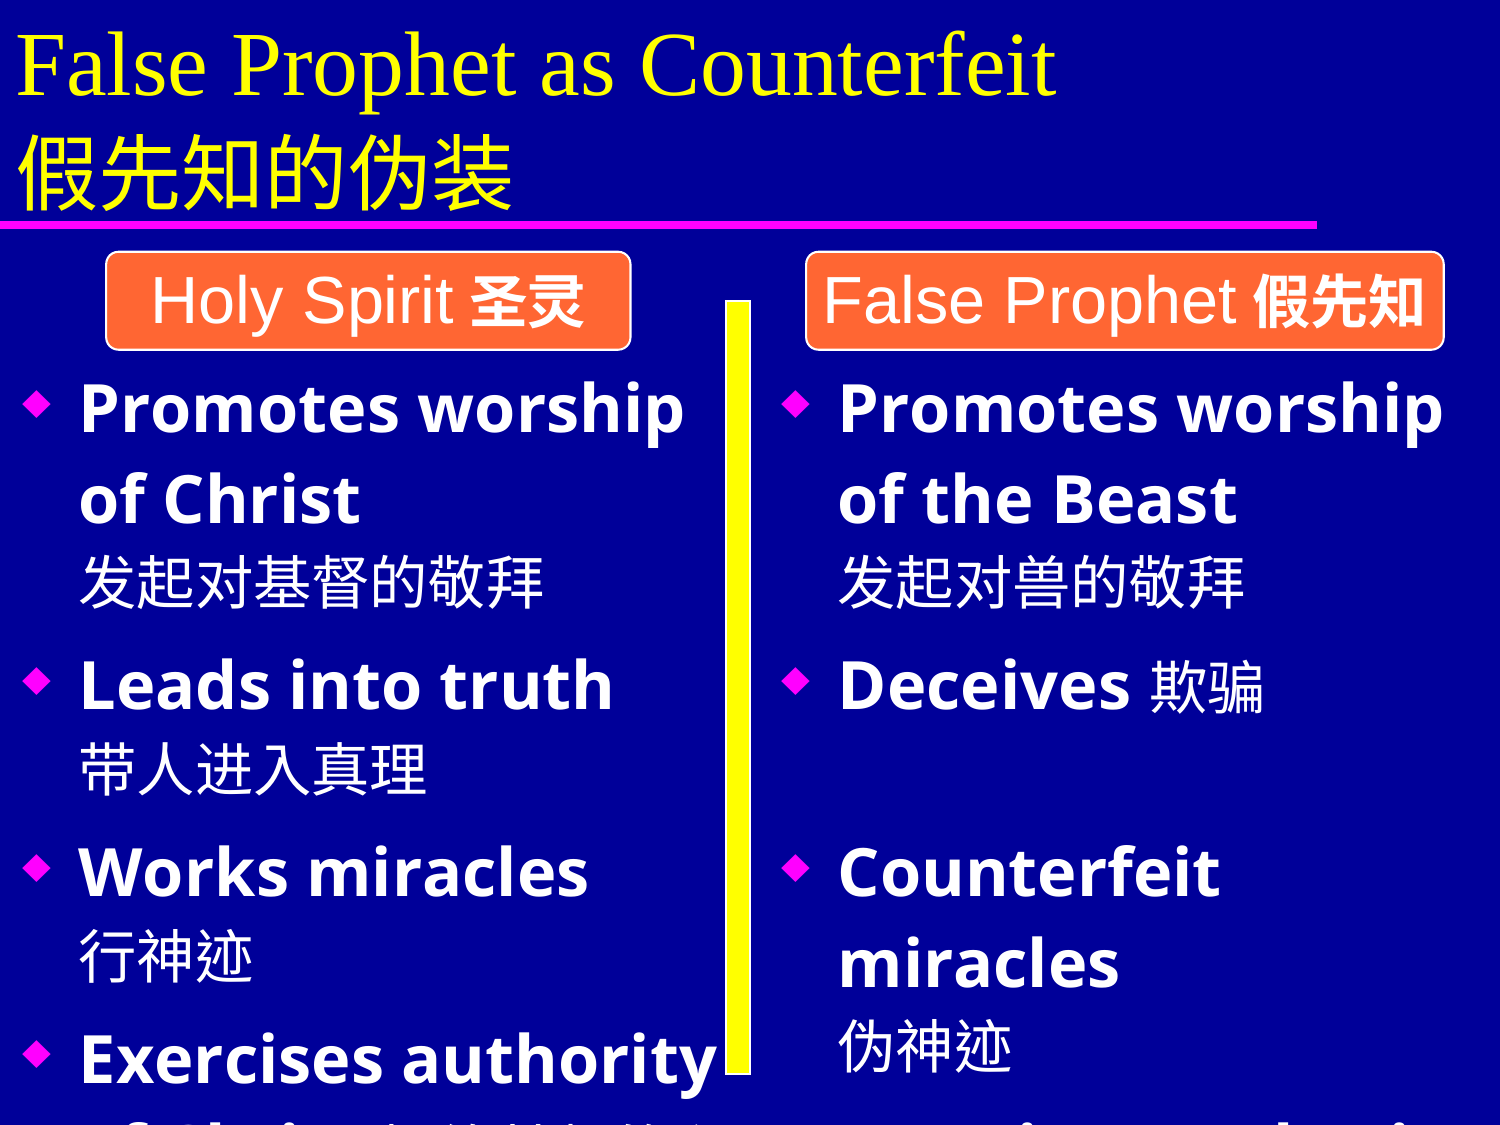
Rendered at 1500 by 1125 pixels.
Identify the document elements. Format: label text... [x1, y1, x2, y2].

text_box Holy Spirit圣灵 [106, 251, 631, 350]
title False Prophet as Counterfeit 假先知的伪装 [0, 0, 1500, 237]
text_box False Prophet假先知 [806, 251, 1444, 350]
list Promotes worship of the Beast 发起对兽的敬拜 Deceives欺骗 Counterfeit miracles 伪神迹 Exercises authority of the Beast操练兽的主权 [766, 353, 1500, 1125]
text_box [726, 301, 751, 1074]
list Promotes worship of Christ 发起对基督的敬拜 Leads into truth 带人进入真理 Works miracles 行神迹 Exercises authority of Christ操练基督的主权 [7, 353, 751, 1125]
